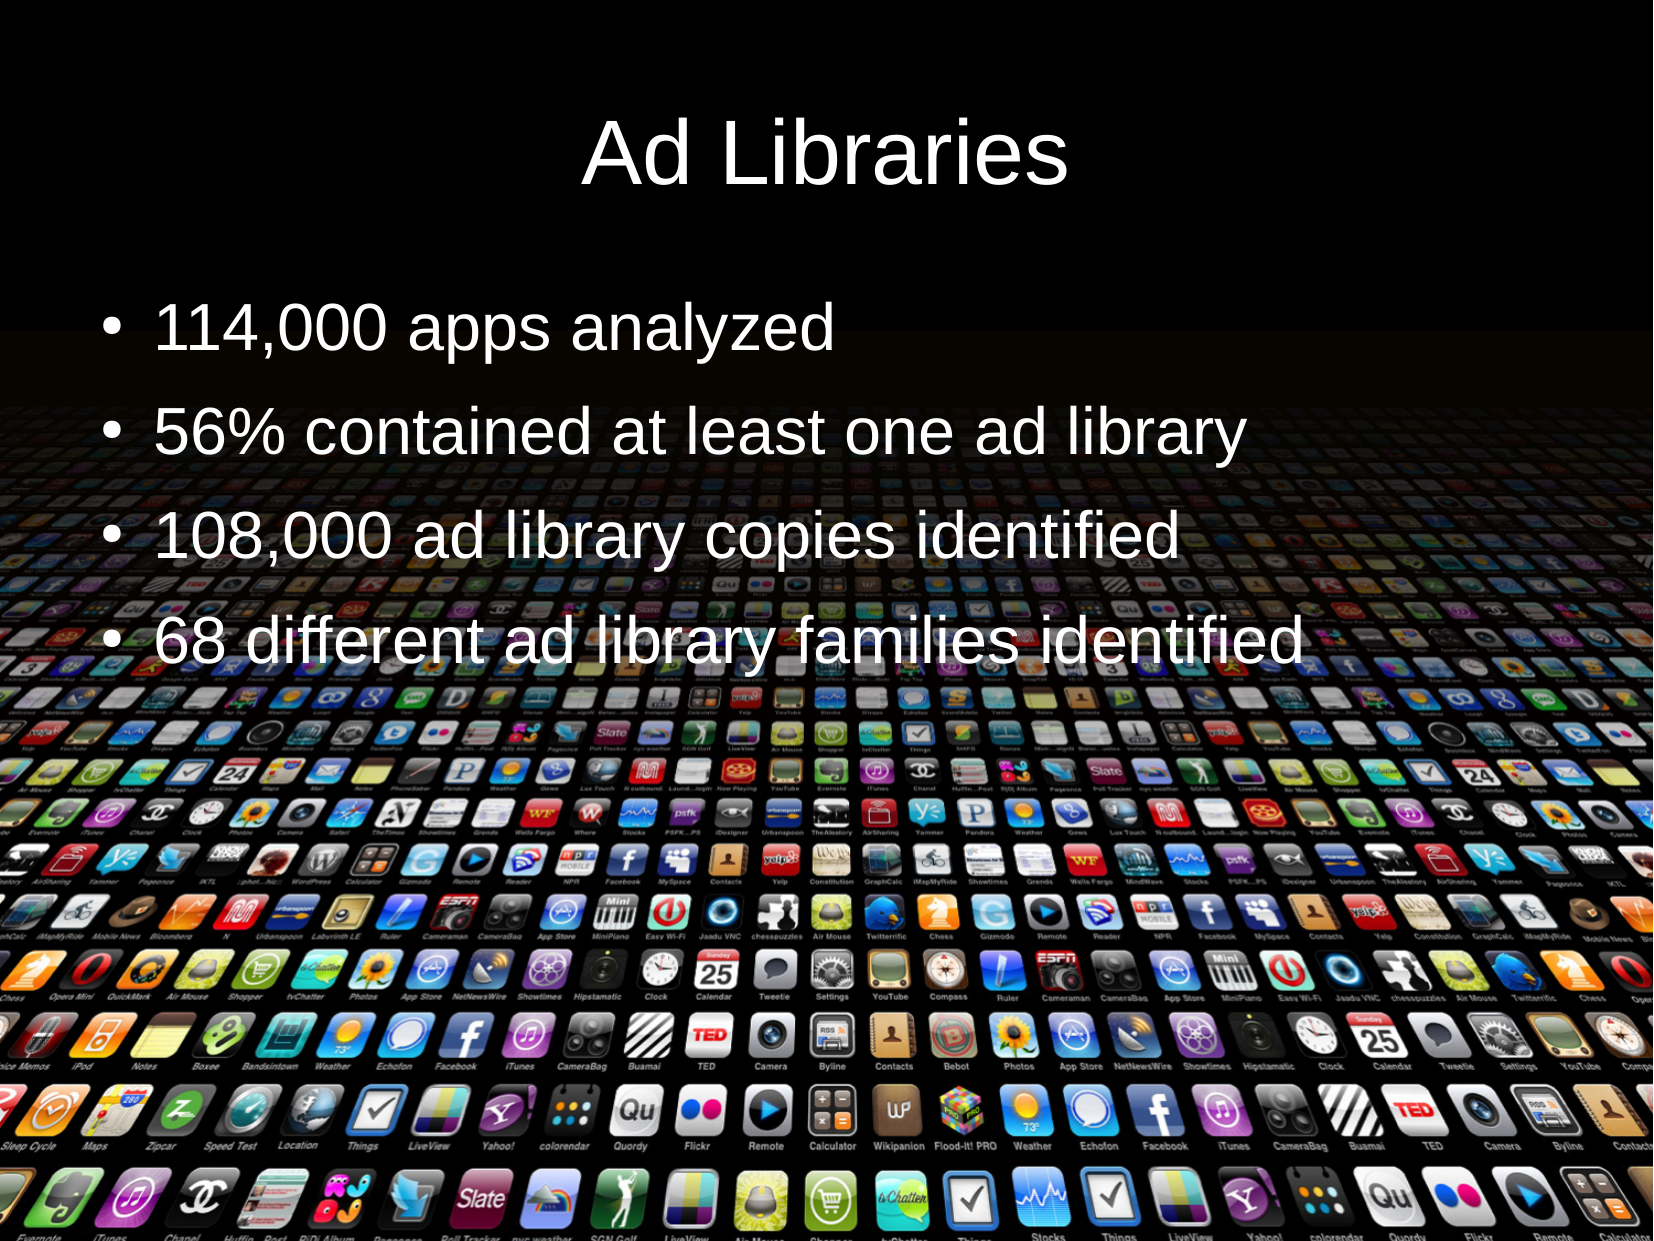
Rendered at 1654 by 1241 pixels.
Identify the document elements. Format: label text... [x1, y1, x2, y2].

title Ad Libraries [82, 49, 1571, 257]
picture [0, 329, 1653, 1241]
list 114,000 apps analyzed 56% contained at least one ad library 108,000 ad library copies identified 68 different ad library families identified [82, 290, 1538, 1010]
